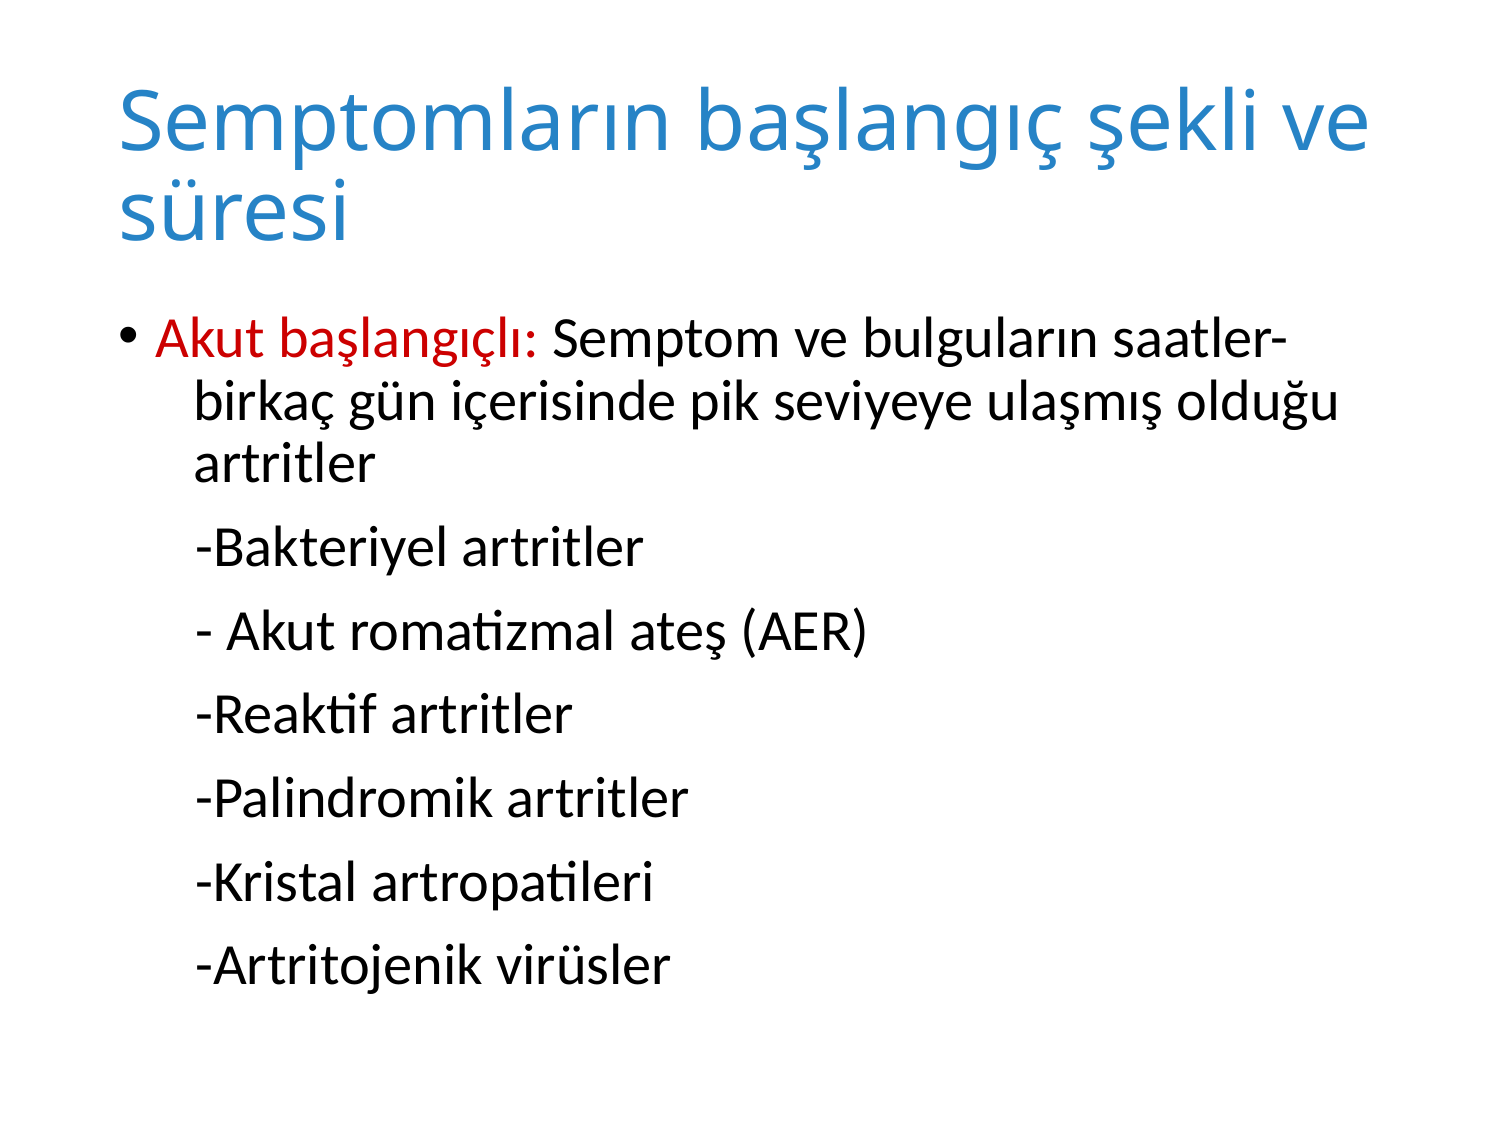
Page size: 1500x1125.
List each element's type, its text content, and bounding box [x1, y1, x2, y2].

list Akut başlangıçlı: Semptom ve bulguların saatler-birkaç gün içerisinde pik seviyeye ulaşmış olduğu artritler -Bakteriyel artritler - Akut romatizmal ateş (AER) -Reaktif artritler -Palindromik artritler -Kristal artropatileri -Artritojenik virüsler [103, 299, 1397, 1014]
title Semptomların başlangıç şekli ve süresi [103, 59, 1397, 278]
